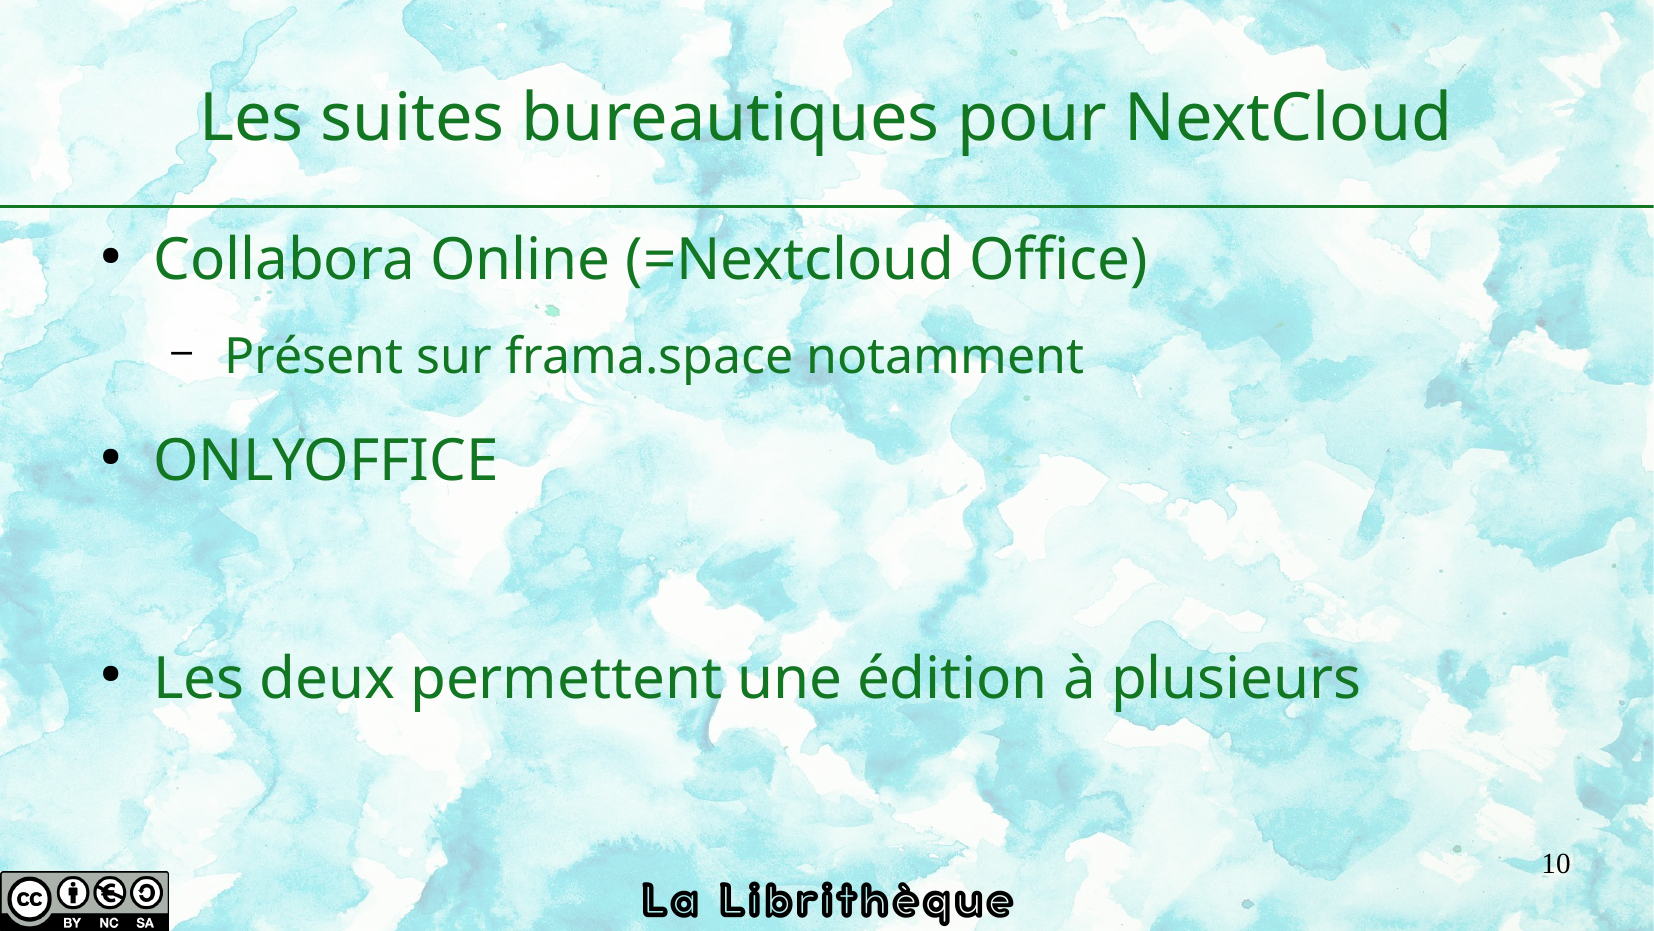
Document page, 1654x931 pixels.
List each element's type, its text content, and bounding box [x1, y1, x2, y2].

picture [628, 827, 1026, 931]
title Les suites bureautiques pour NextCloud [82, 37, 1571, 193]
picture [0, 871, 169, 931]
list Collabora Online (=Nextcloud Office) Présent sur frama.space notamment ONLYOFFICE Les deux permettent une édition à plusieurs [82, 217, 1571, 827]
